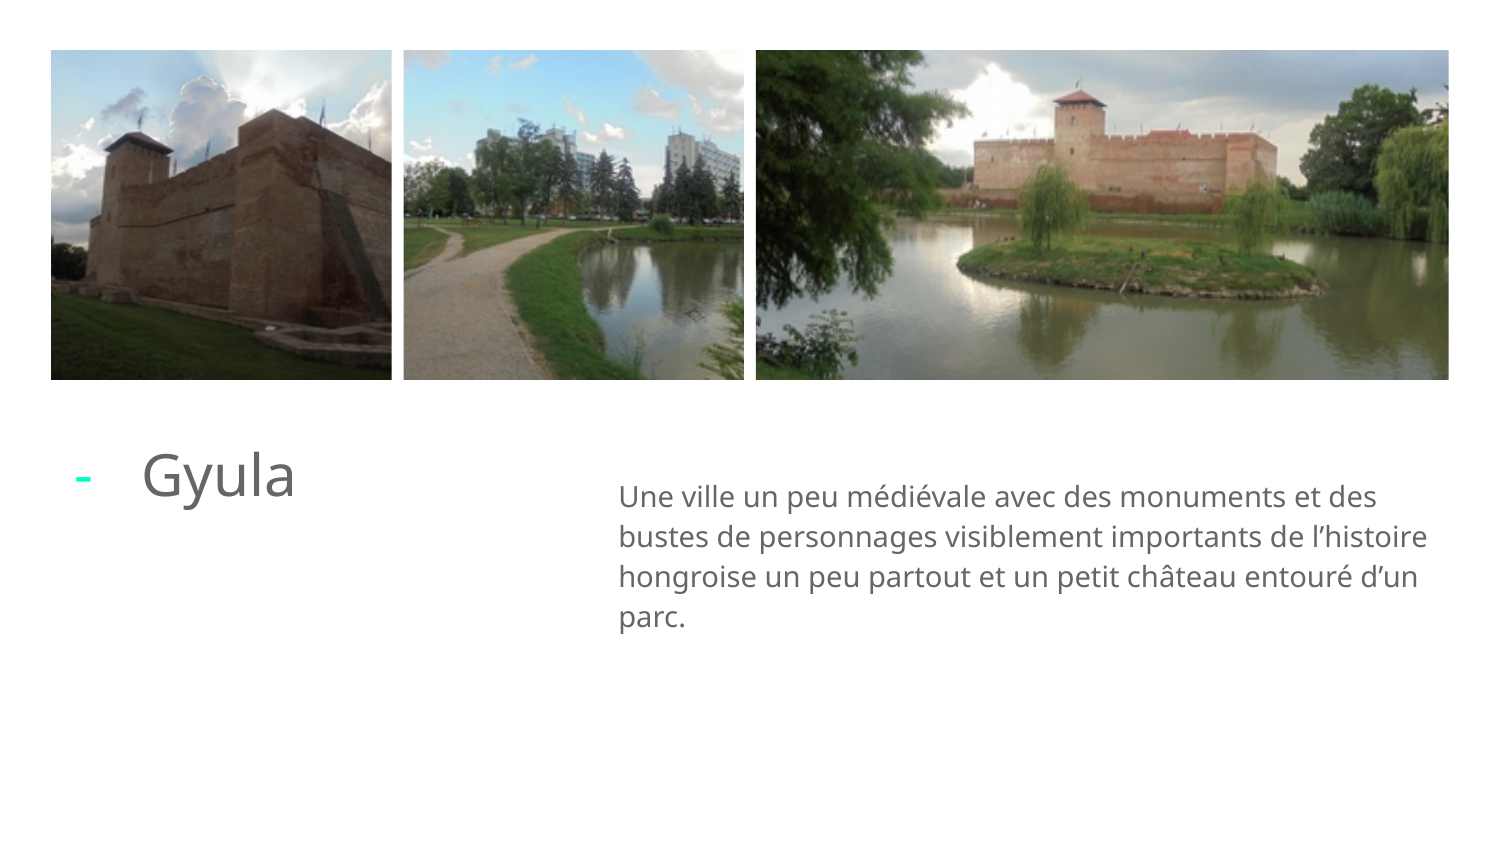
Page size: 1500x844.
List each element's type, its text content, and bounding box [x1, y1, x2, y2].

picture [755, 50, 1449, 380]
picture [51, 50, 392, 380]
list Une ville un peu médiévale avec des monuments et des bustes de personnages visiblement importants de l’histoire hongroise un peu partout et un petit château entouré d’un parc. [603, 457, 1458, 800]
picture [403, 50, 744, 380]
title Gyula [51, 423, 579, 525]
